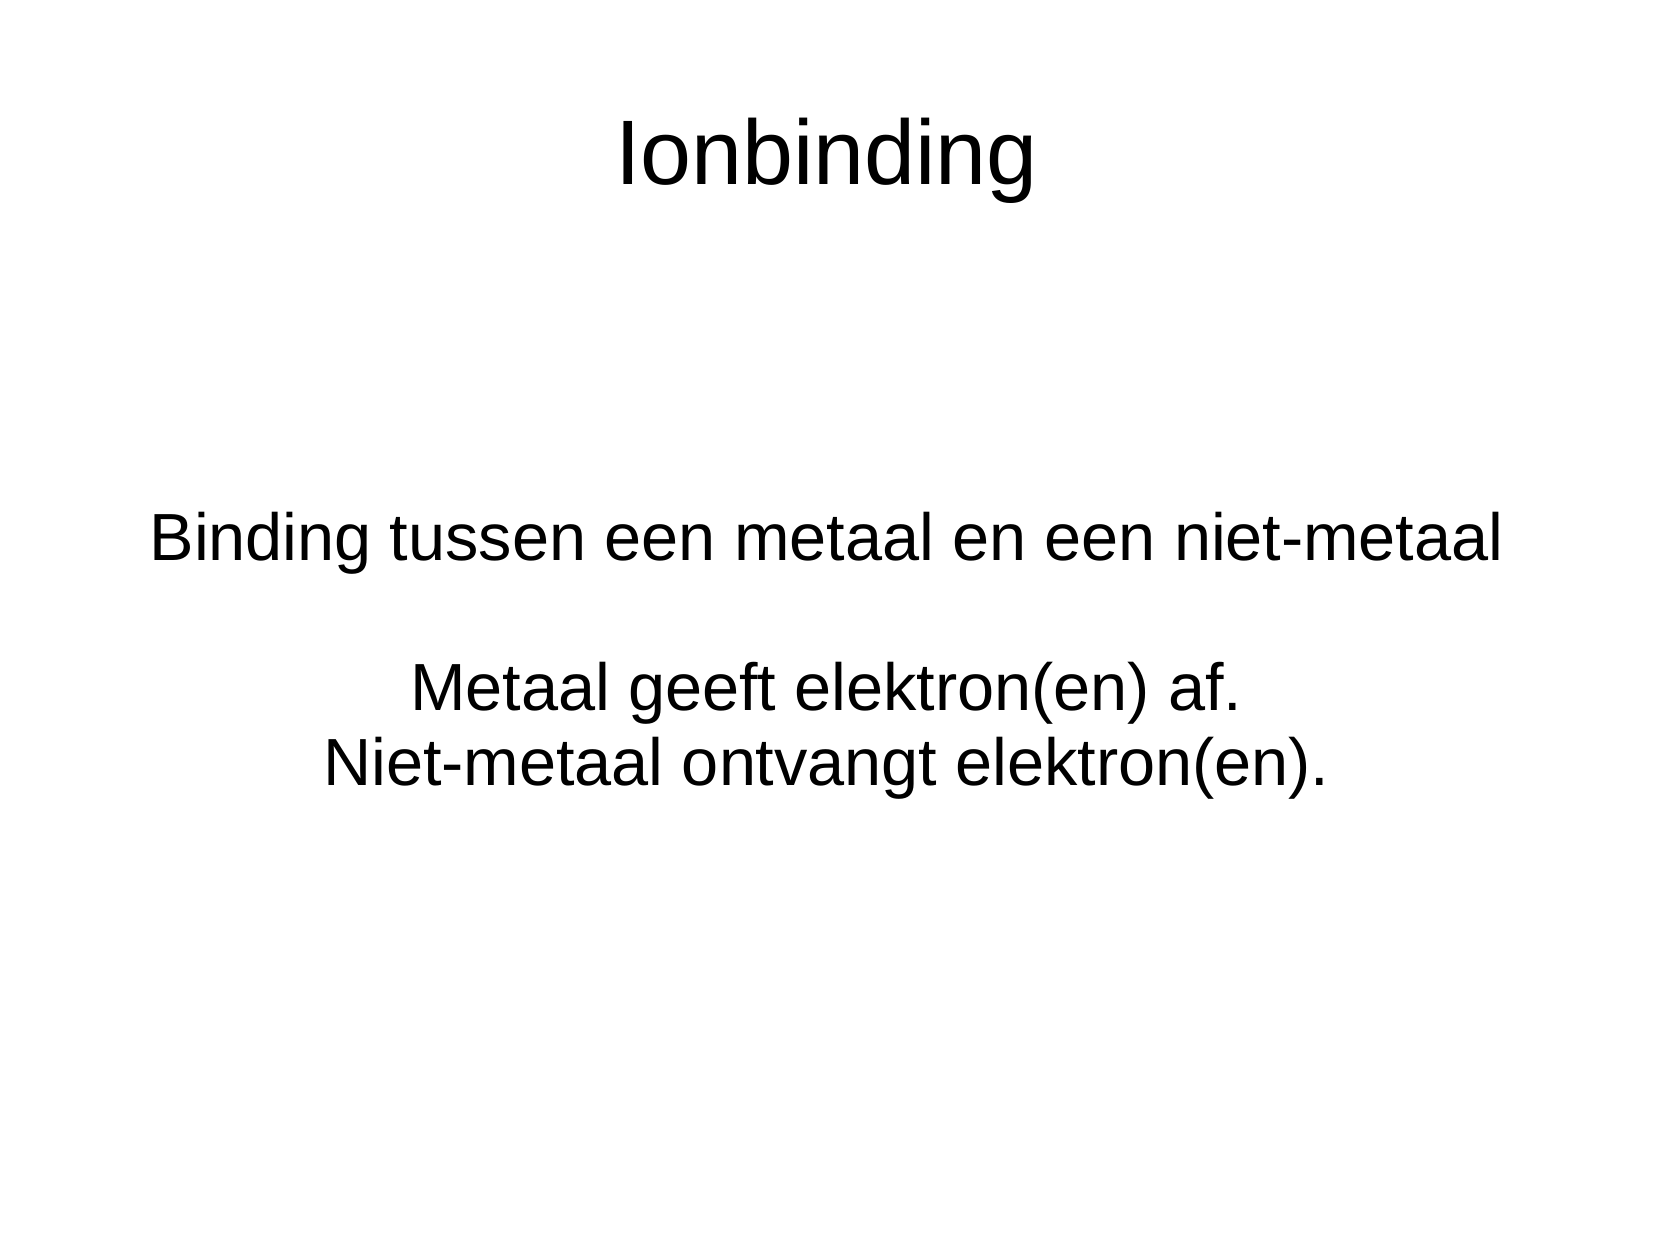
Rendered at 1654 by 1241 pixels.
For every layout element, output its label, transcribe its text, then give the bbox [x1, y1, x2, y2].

subtitle Binding tussen een metaal en een niet-metaal Metaal geeft elektron(en) af. Niet-metaal ontvangt elektron(en). [82, 290, 1571, 1010]
title Ionbinding [82, 49, 1571, 257]
